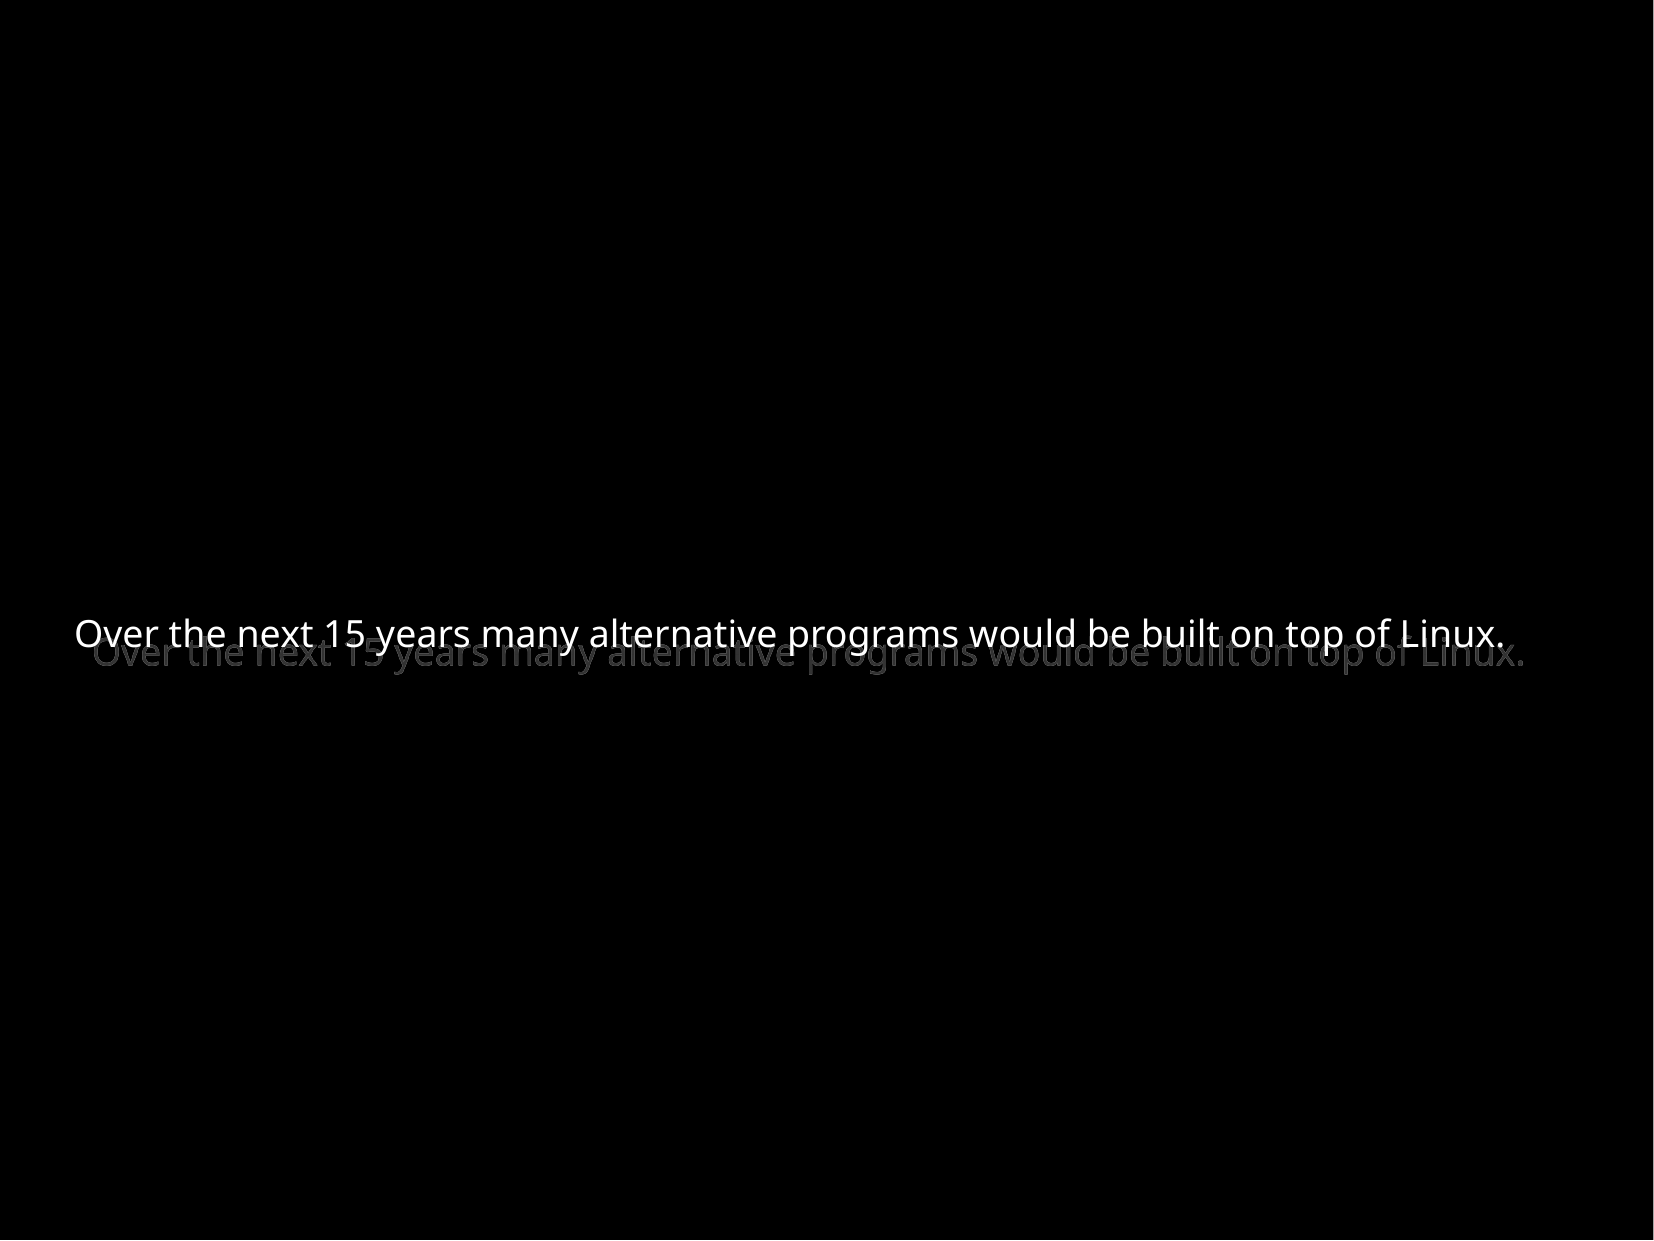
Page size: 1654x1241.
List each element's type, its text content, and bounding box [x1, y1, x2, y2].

text_box Over the next 15 years many alternative programs would be built on top of Linux. [59, 600, 1585, 668]
